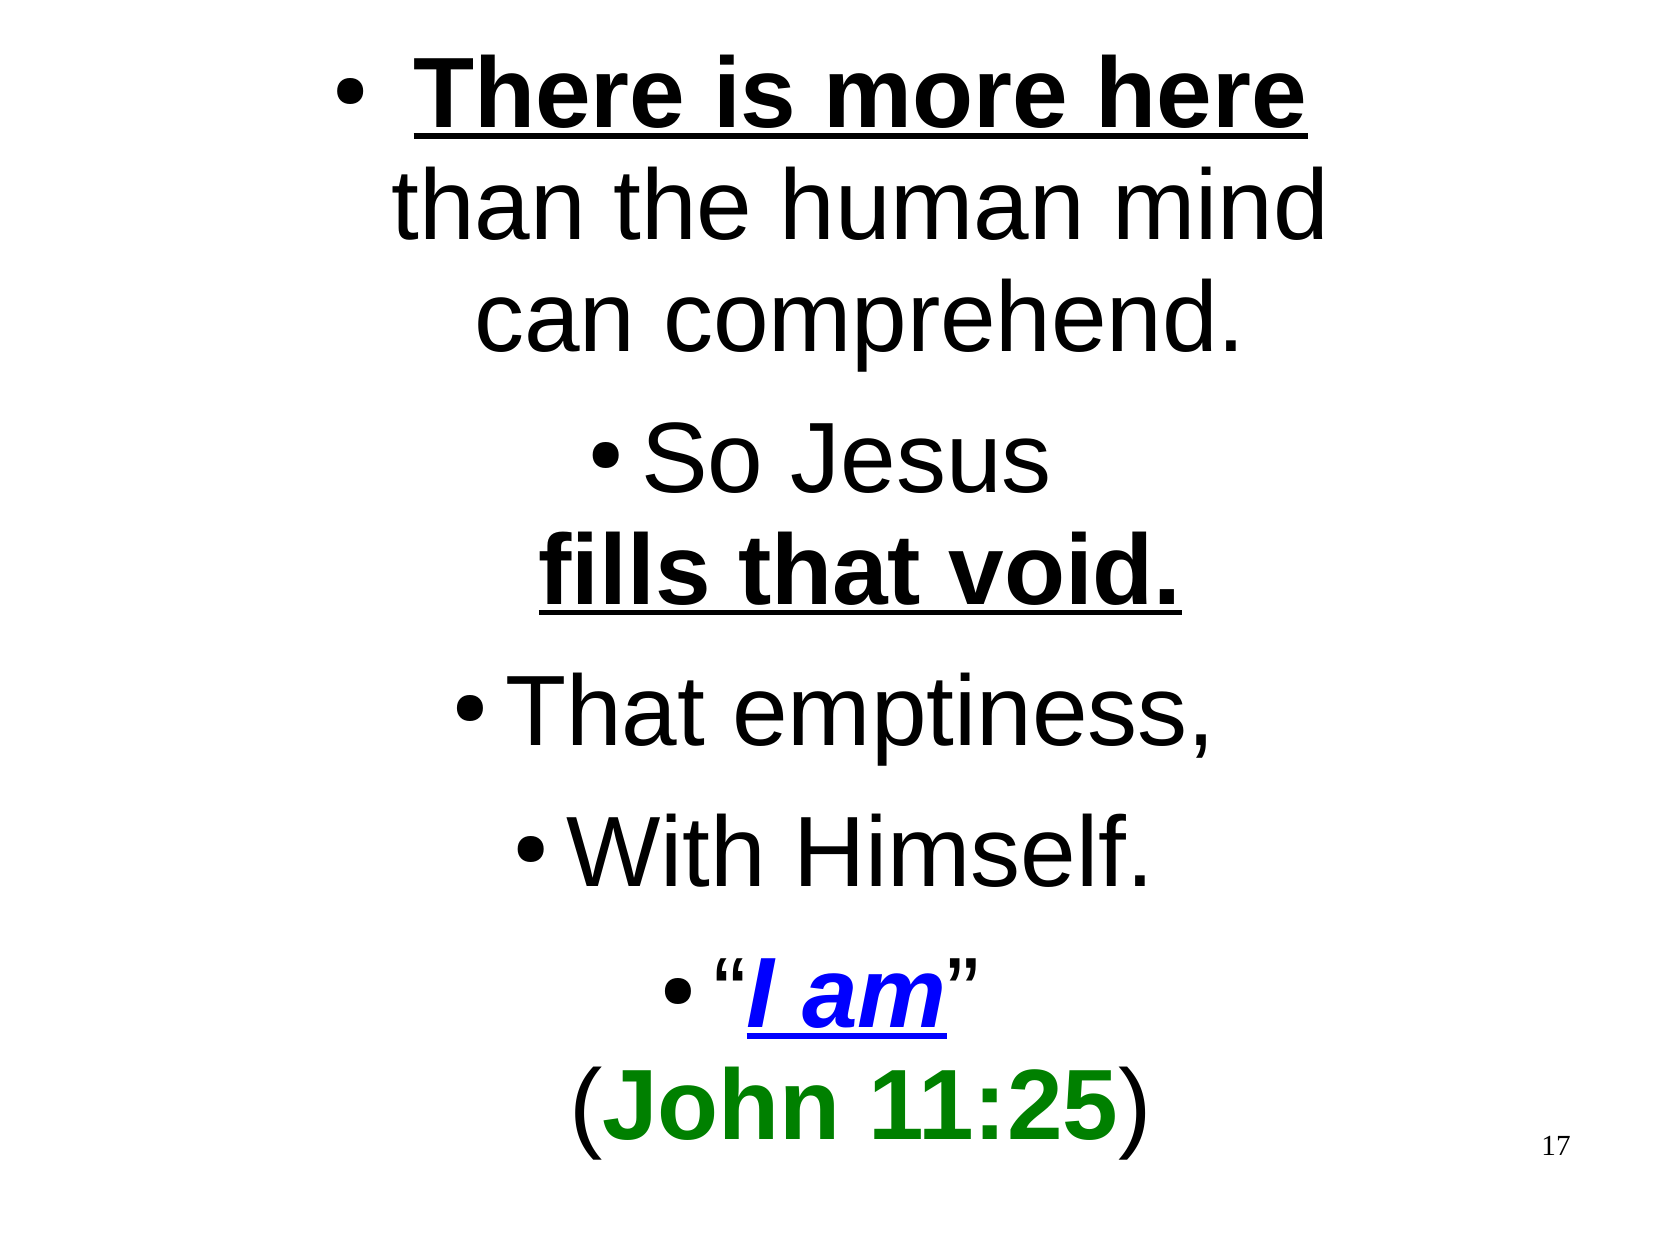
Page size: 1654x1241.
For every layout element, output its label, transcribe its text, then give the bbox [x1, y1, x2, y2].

list There is more here than the human mind can comprehend. So Jesus fills that void. That emptiness, With Himself. “I am” (John 11:25) [37, 37, 1613, 1201]
